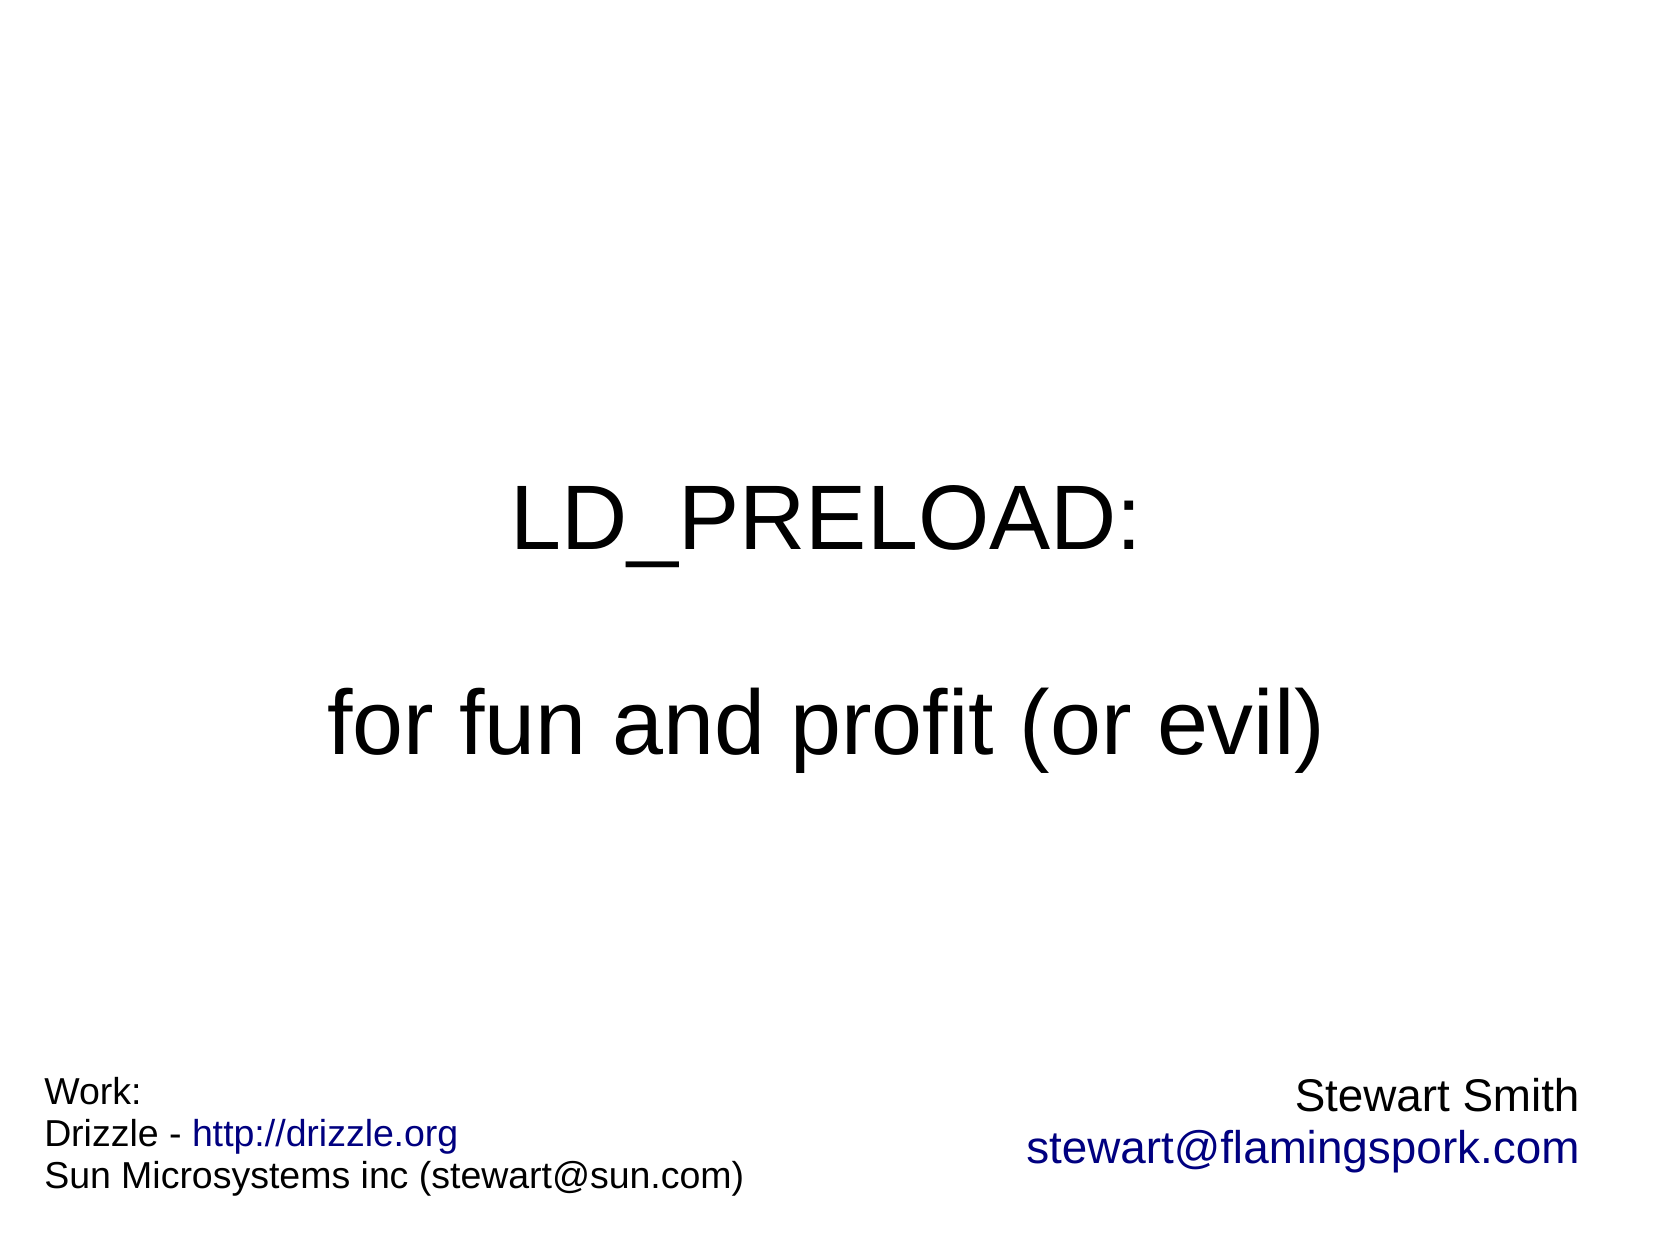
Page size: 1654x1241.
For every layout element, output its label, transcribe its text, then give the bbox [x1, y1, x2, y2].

text_box Stewart Smith stewart@flamingspork.com [974, 1062, 1595, 1181]
title LD_PRELOAD: for fun and profit (or evil) [82, 466, 1571, 774]
text_box Work: Drizzle - http://drizzle.org Sun Microsystems inc (stewart@sun.com) [29, 1062, 827, 1204]
